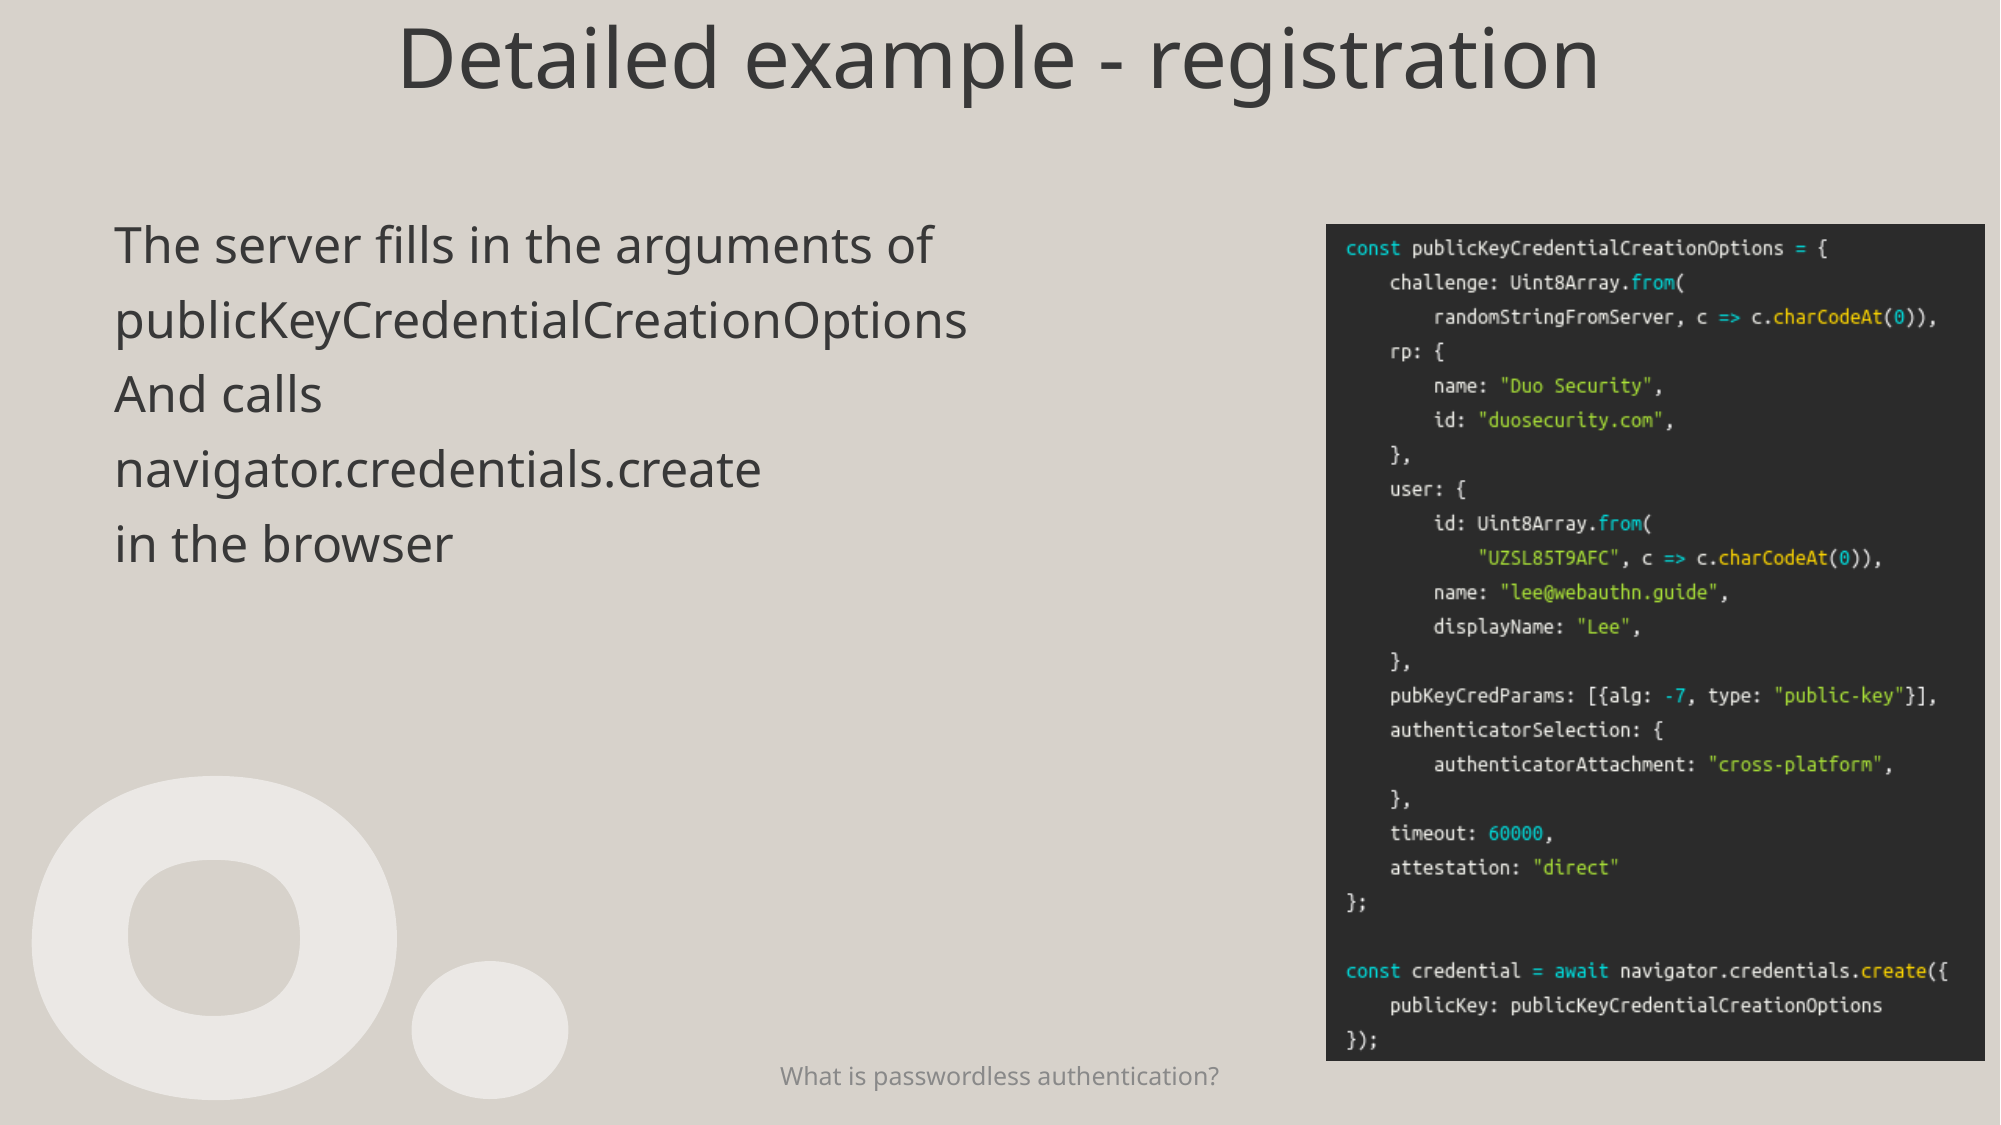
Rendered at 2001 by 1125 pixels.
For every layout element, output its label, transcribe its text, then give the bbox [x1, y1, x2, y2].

list The server fills in the arguments of publicKeyCredentialCreationOptions And calls navigator.credentials.create in the browser [99, 212, 1900, 916]
footer What is passwordless authentication? [662, 1045, 1338, 1105]
title Detailed example - registration [0, 5, 2000, 119]
picture [1326, 224, 1985, 1061]
